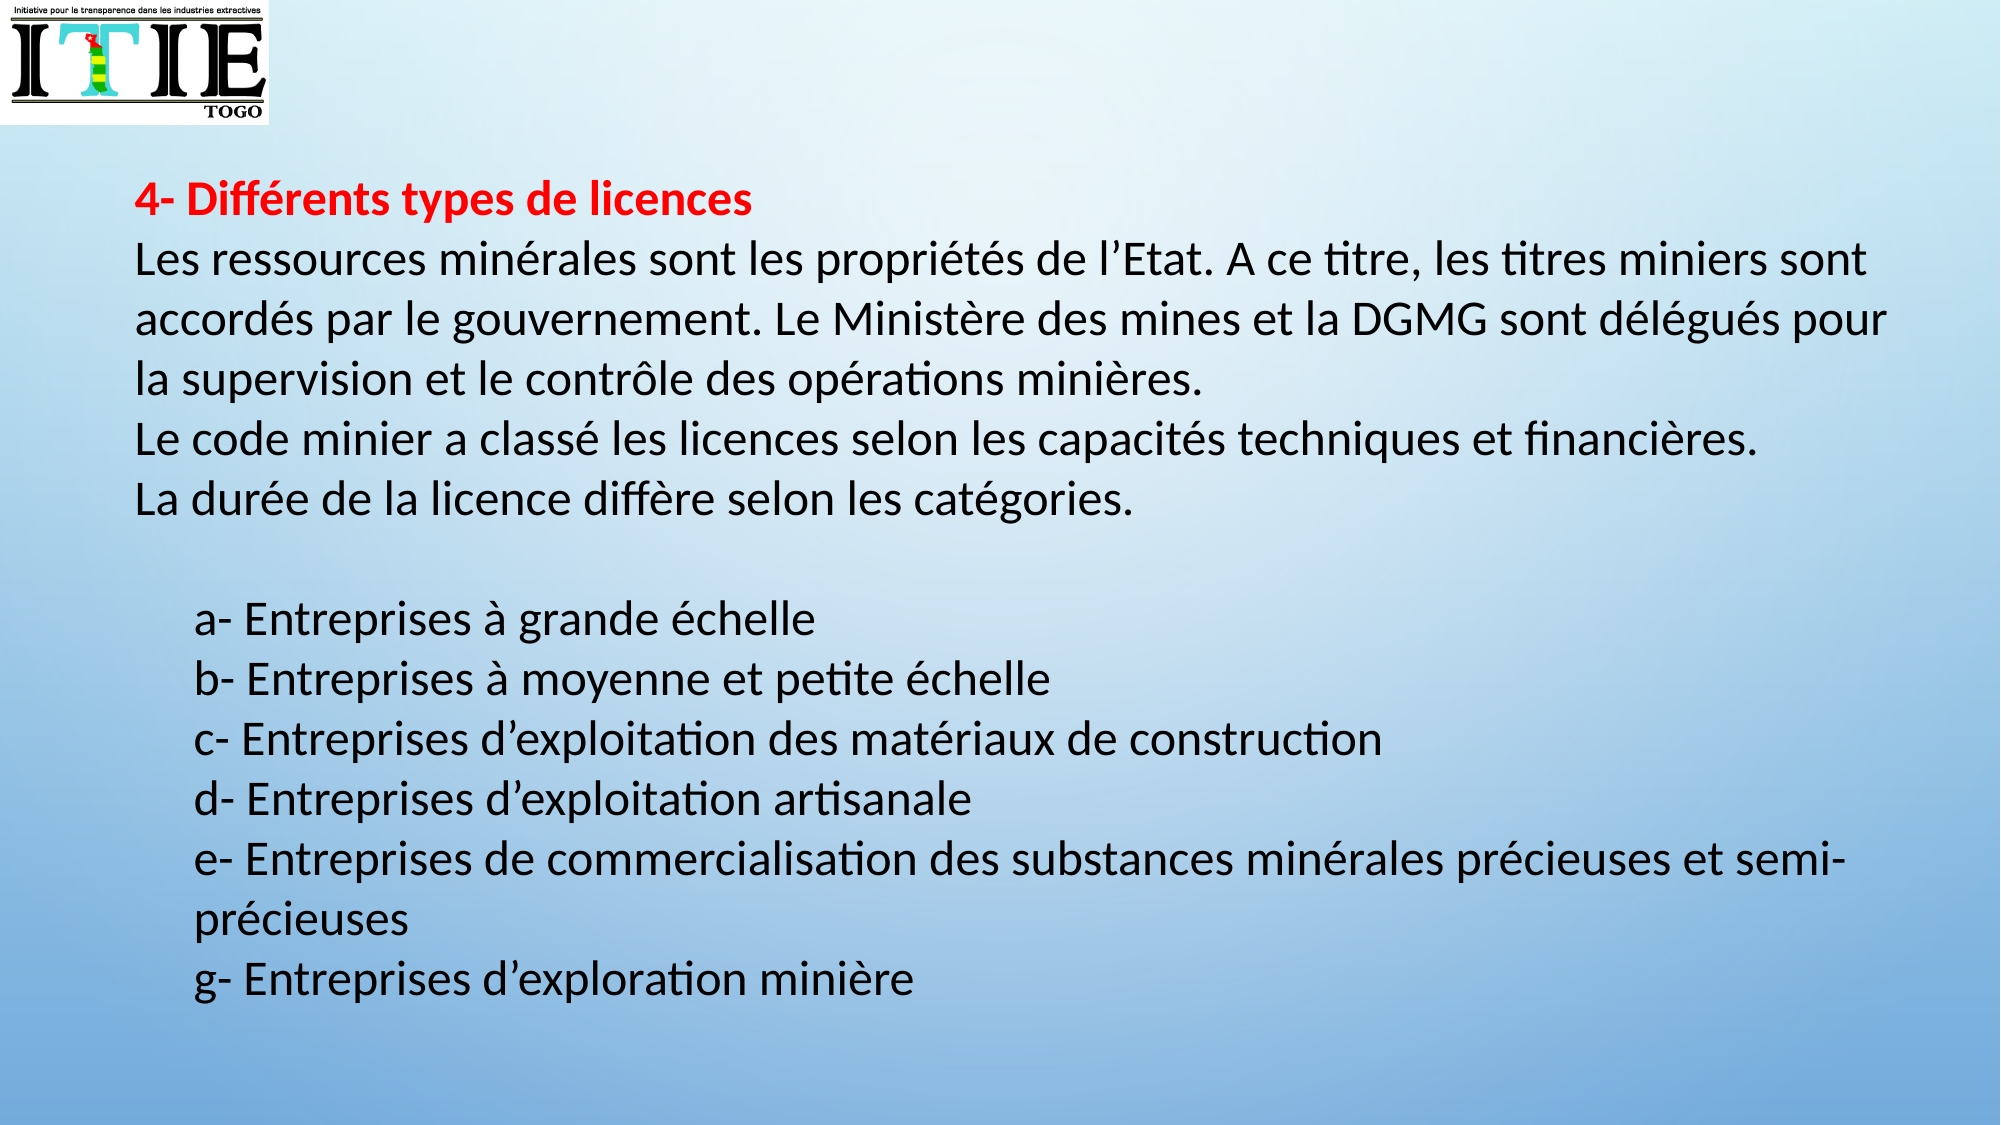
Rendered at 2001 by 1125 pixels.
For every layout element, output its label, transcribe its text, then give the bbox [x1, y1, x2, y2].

text_box 4- Différents types de licences Les ressources minérales sont les propriétés de l’Etat. A ce titre, les titres miniers sont accordés par le gouvernement. Le Ministère des mines et la DGMG sont délégués pour la supervision et le contrôle des opérations minières. Le code minier a classé les licences selon les capacités techniques et financières. La durée de la licence diffère selon les catégories. a- Entreprises à grande échelle b- Entreprises à moyenne et petite échelle c- Entreprises d’exploitation des matériaux de construction d- Entreprises d’exploitation artisanale e- Entreprises de commercialisation des substances minérales précieuses et semi-précieuses g- Entreprises d’exploration minière [119, 158, 1938, 1022]
picture [0, 0, 269, 126]
